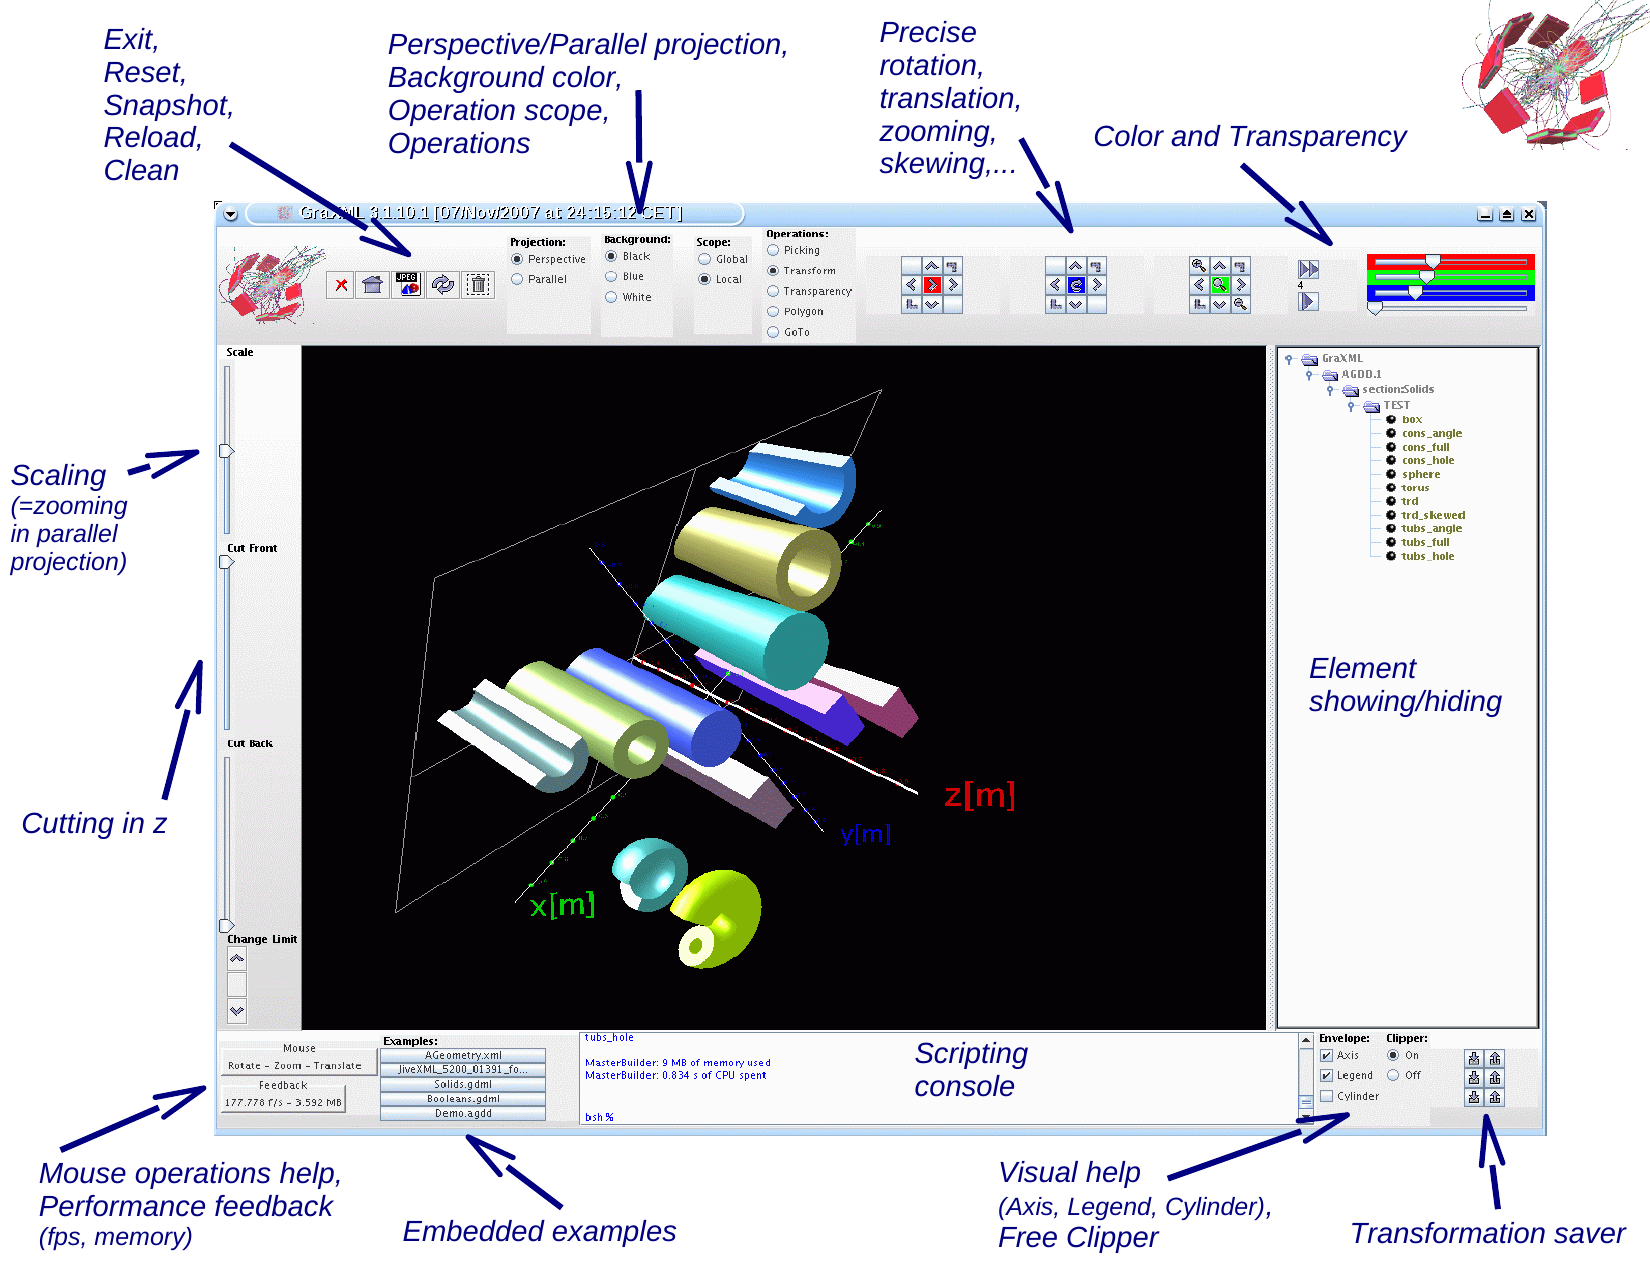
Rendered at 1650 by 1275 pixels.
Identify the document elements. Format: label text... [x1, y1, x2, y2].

text_box Element showing/hiding [1294, 644, 1523, 735]
text_box Color and Transparency [1078, 112, 1463, 165]
text_box Exit, Reset, Snapshot, Reload, Clean [88, 15, 275, 217]
text_box Perspective/Parallel projection, Background color, Operation scope, Operations [373, 21, 819, 185]
text_box Transformation saver [1334, 1209, 1644, 1262]
text_box Cutting in z [6, 799, 193, 852]
picture [1051, 201, 1063, 216]
text_box Precise rotation, translation, zooming, skewing,... [864, 8, 1051, 211]
text_box Scaling (=zooming in parallel projection) [0, 451, 146, 599]
text_box Visual help (Axis, Legend, Cylinder), Free Clipper [983, 1148, 1335, 1275]
picture [1462, 0, 1650, 151]
text_box Embedded examples [387, 1207, 749, 1260]
text_box Scripting console [899, 1030, 1086, 1120]
picture [214, 201, 1547, 1136]
text_box Mouse operations help, Performance feedback (fps, memory) [24, 1150, 359, 1272]
